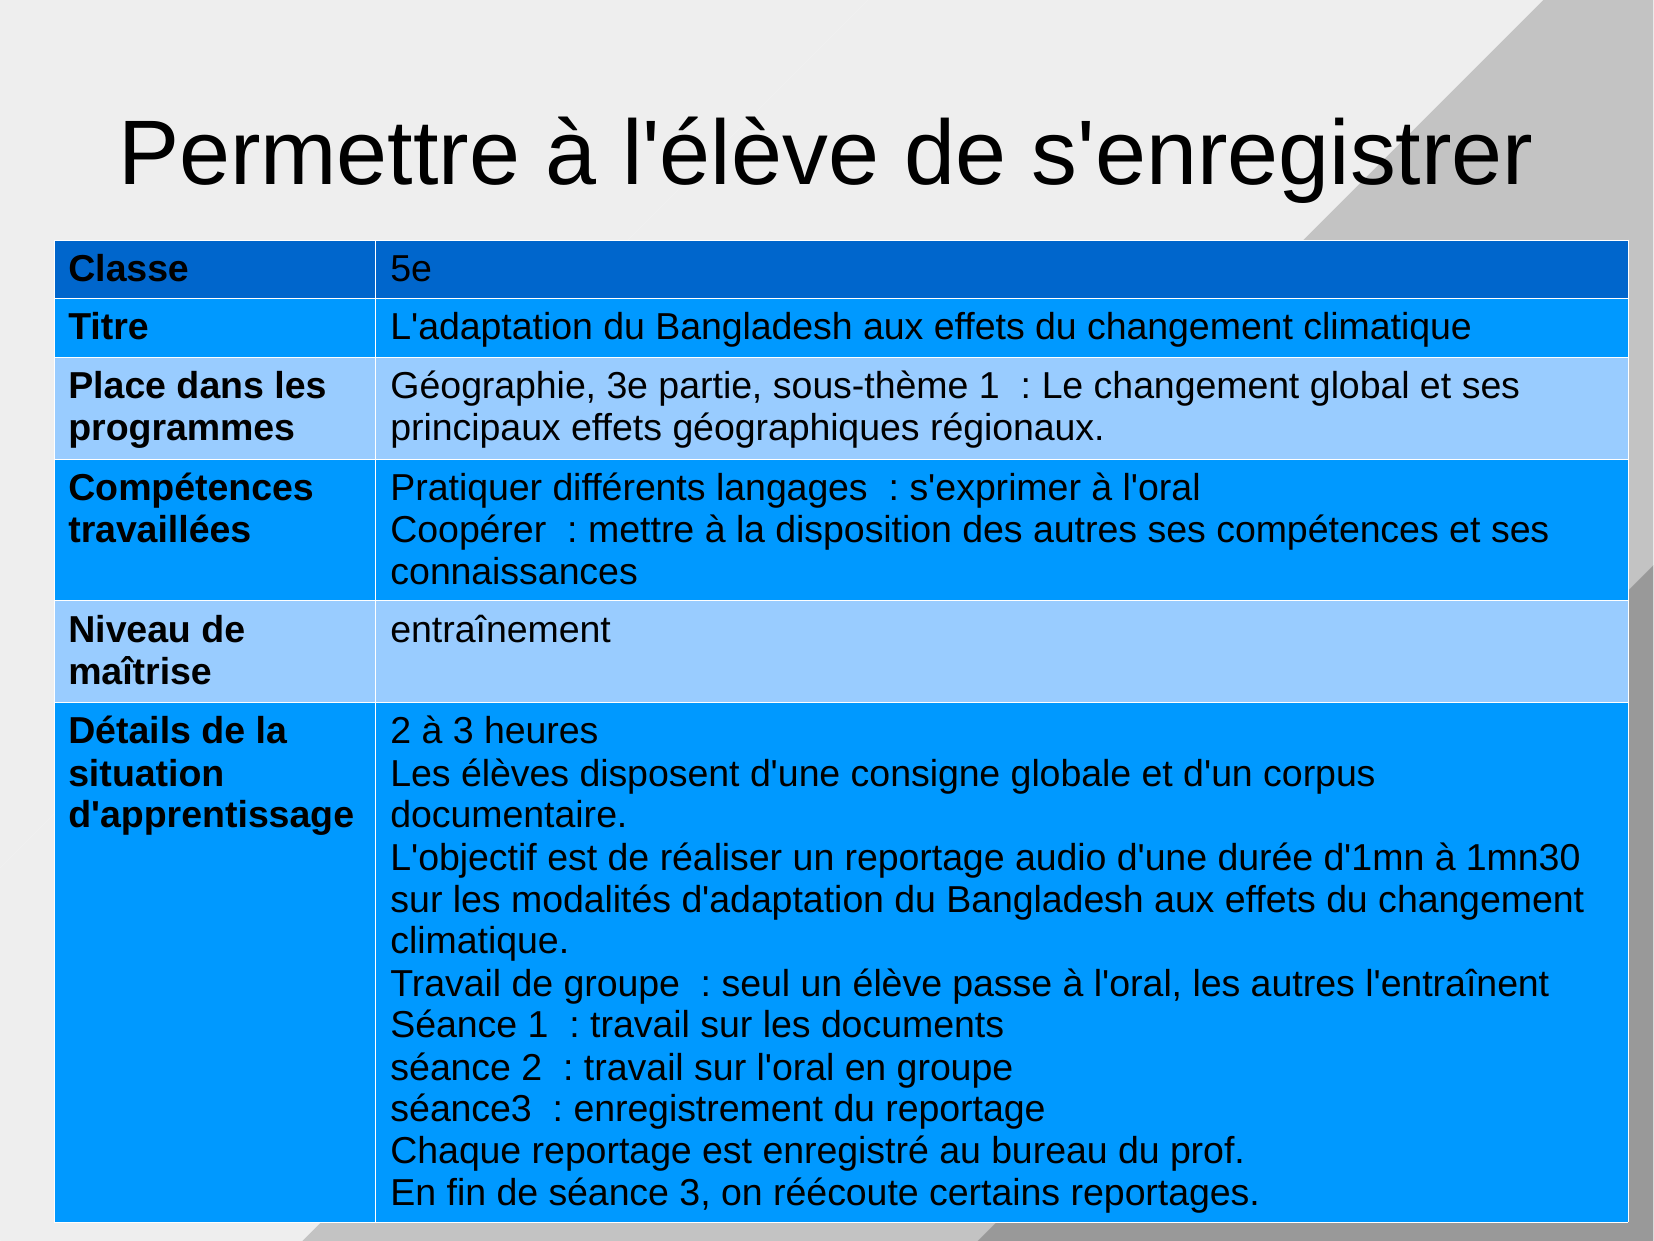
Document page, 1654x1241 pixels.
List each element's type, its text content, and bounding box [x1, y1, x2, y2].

title Permettre à l'élève de s'enregistrer [82, 49, 1571, 240]
table_header Classe [55, 241, 375, 298]
table_cell Pratiquer différents langages : s'exprimer à l'oral Coopérer : mettre à la disposition des autres ses compétences et ses connaissances [376, 460, 1628, 600]
table_cell 2 à 3 heures Les élèves disposent d'une consigne globale et d'un corpus documentaire. L'objectif est de réaliser un reportage audio d'une durée d'1mn à 1mn30 sur les modalités d'adaptation du Bangladesh aux effets du changement climatique. Travail de groupe : seul un élève passe à l'oral, les autres l'entraînent Séance 1 : travail sur les documents séance 2 : travail sur l'oral en groupe séance3 : enregistrement du reportage Chaque reportage est enregistré au bureau du prof. En fin de séance 3, on réécoute certains reportages. [376, 703, 1628, 1222]
table_cell L'adaptation du Bangladesh aux effets du changement climatique [376, 299, 1628, 357]
table_cell Niveau de maîtrise [55, 601, 375, 702]
table_cell Compétences travaillées [55, 460, 375, 600]
table_cell entraînement [376, 601, 1628, 702]
table_header 5e [376, 241, 1628, 298]
table_cell Titre [55, 299, 375, 357]
table_cell Place dans les programmes [55, 358, 375, 459]
table_cell Détails de la situation d'apprentissage [55, 703, 375, 1222]
table_cell Géographie, 3e partie, sous-thème 1 : Le changement global et ses principaux effets géographiques régionaux. [376, 358, 1628, 459]
